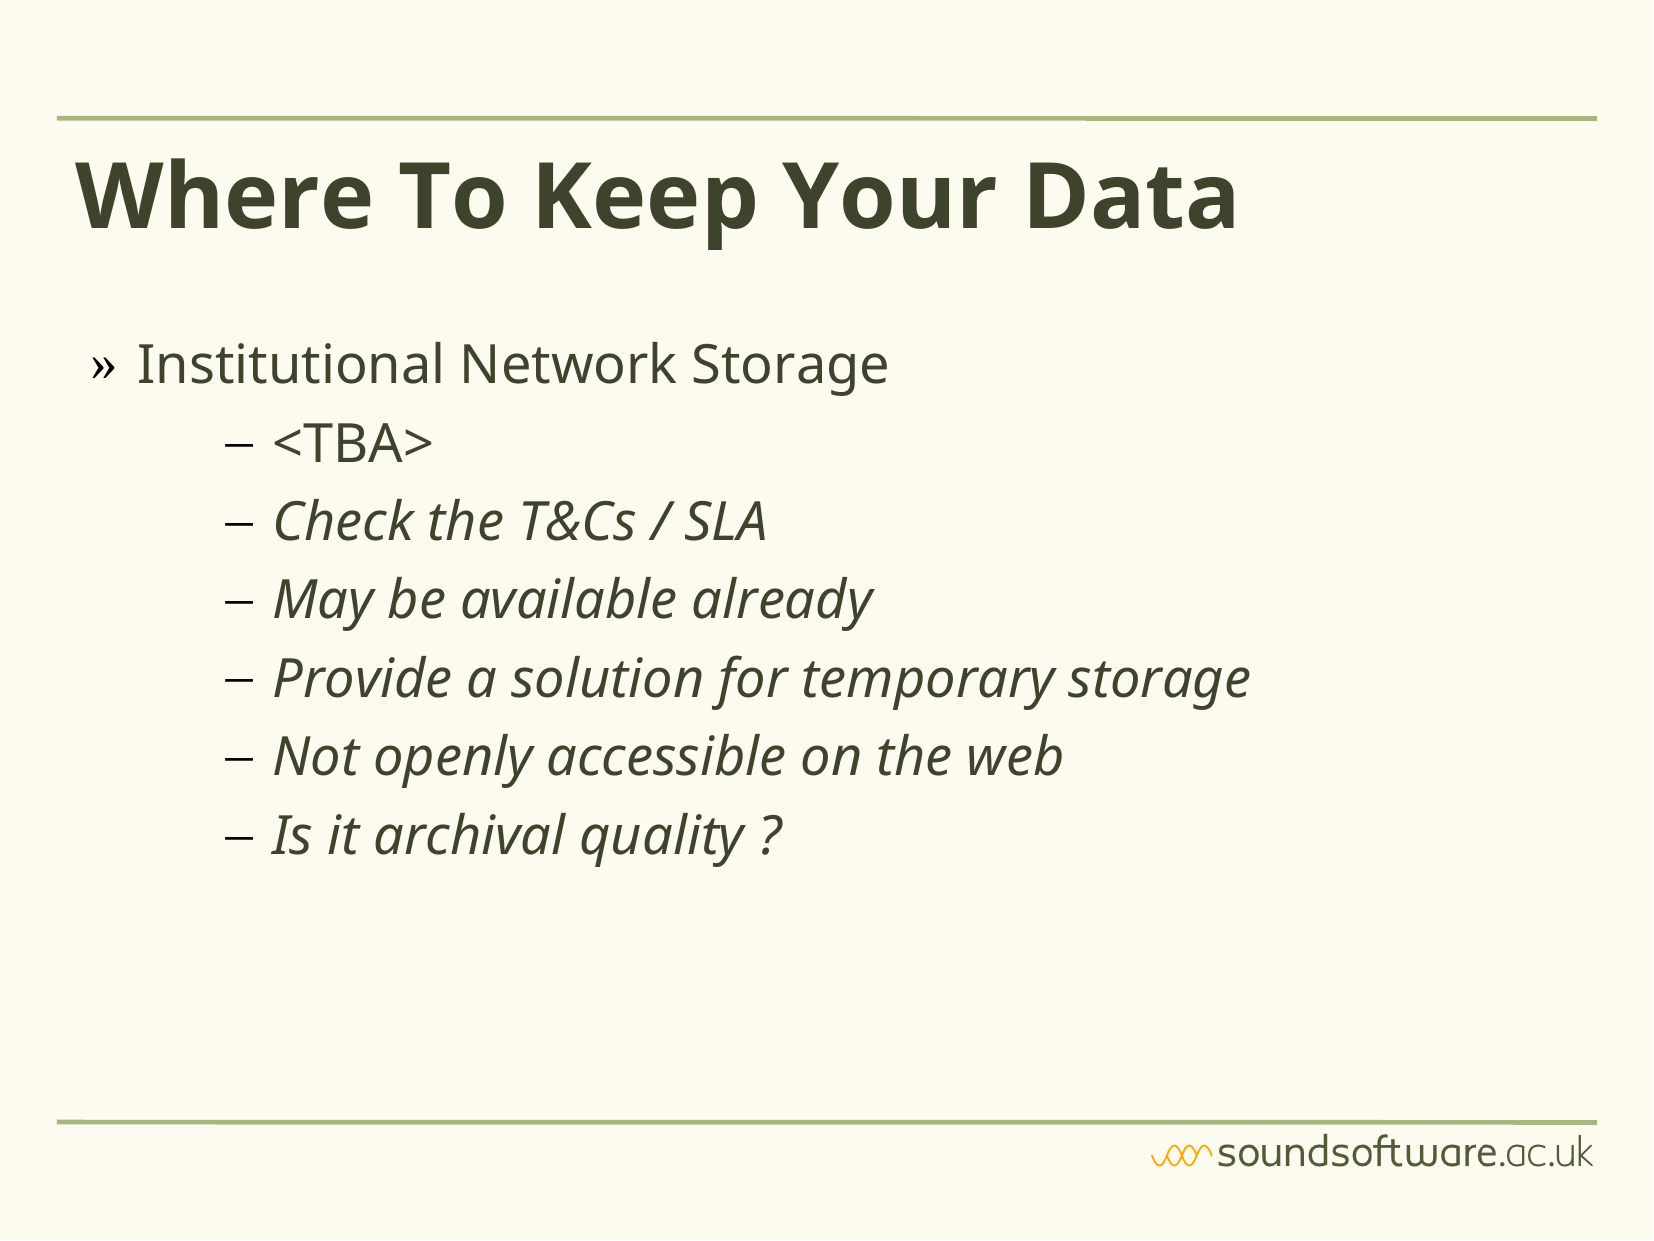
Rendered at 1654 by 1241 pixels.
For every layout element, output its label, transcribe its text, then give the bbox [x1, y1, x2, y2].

list Institutional Network Storage <TBA> Check the T&Cs / SLA May be available already Provide a solution for temporary storage Not openly accessible on the web Is it archival quality ? [59, 321, 1594, 1140]
title Where To Keep Your Data [59, 109, 1594, 274]
picture [1151, 1140, 1593, 1167]
